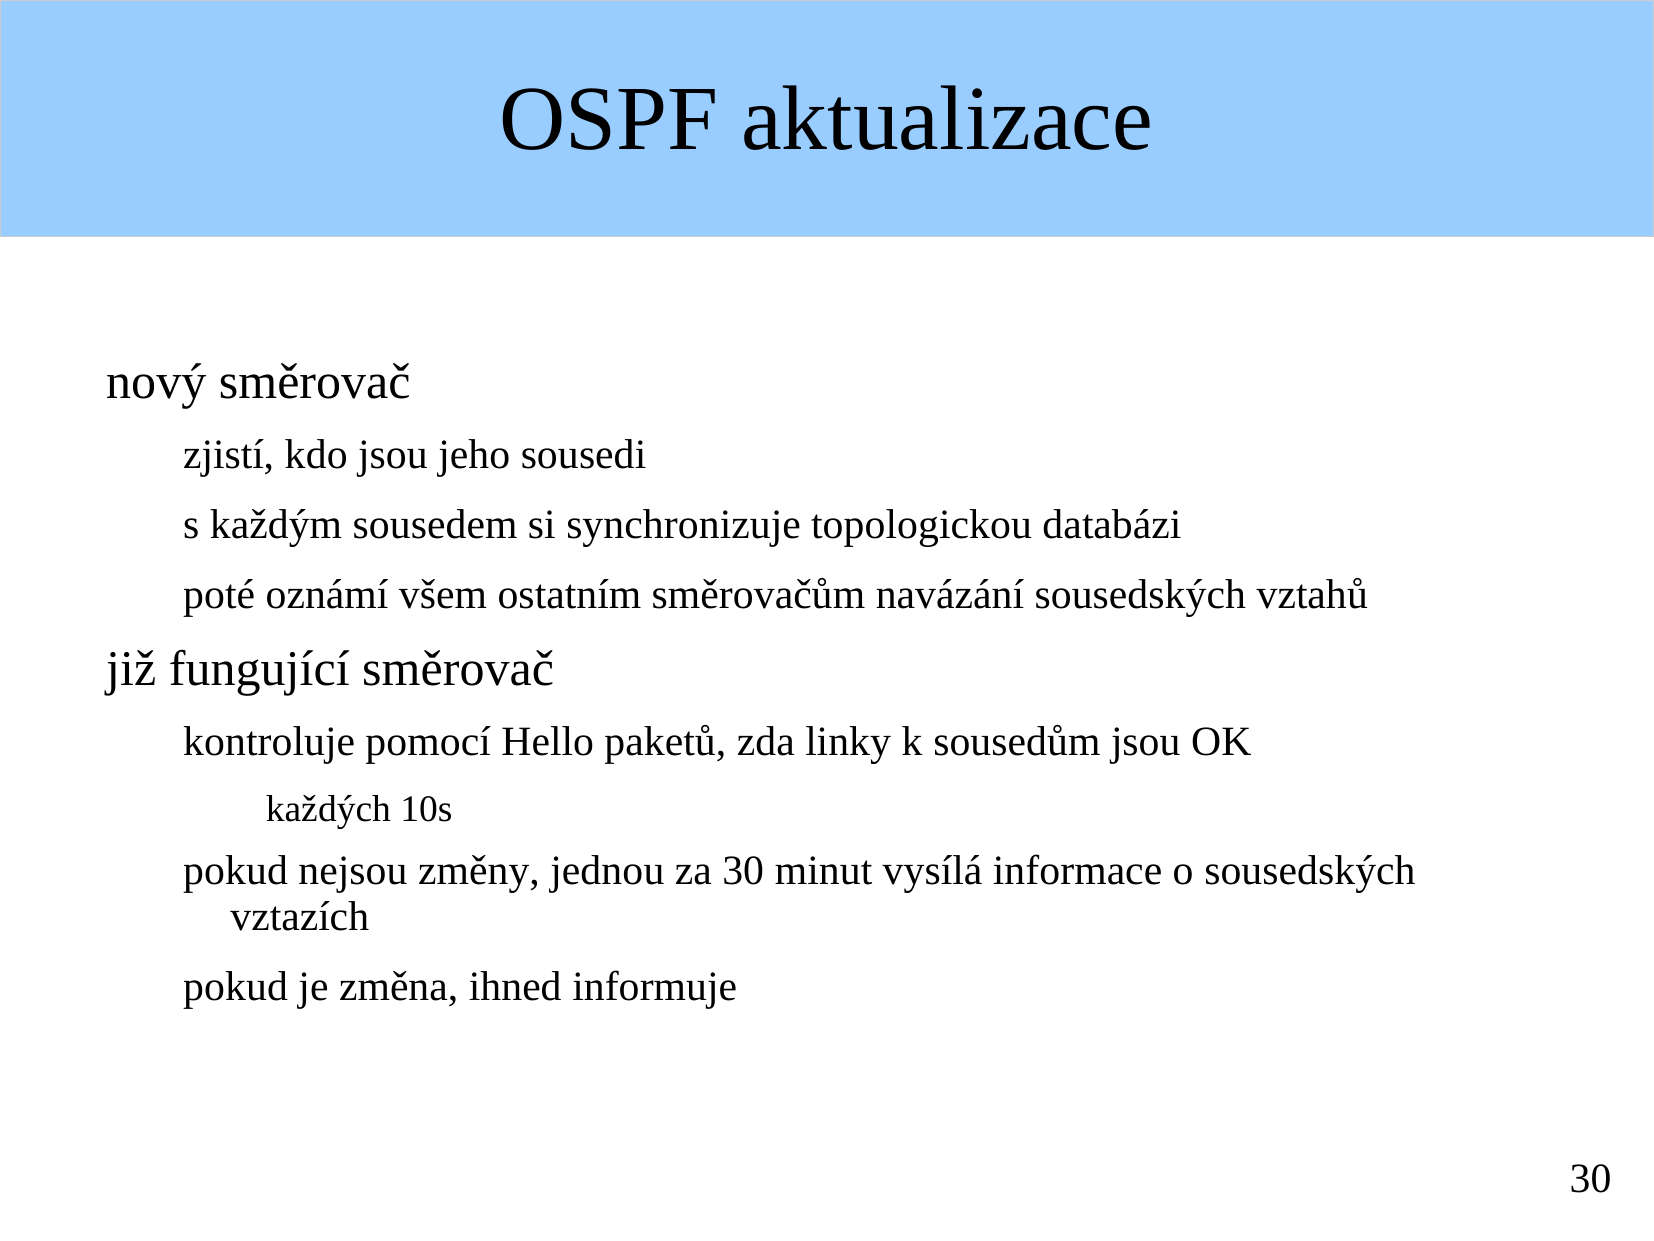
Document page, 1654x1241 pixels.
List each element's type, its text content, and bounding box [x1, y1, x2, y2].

title OSPF aktualizace [0, 0, 1654, 237]
list nový směrovač zjistí, kdo jsou jeho sousedi s každým sousedem si synchronizuje topologickou databázi poté oznámí všem ostatním směrovačům navázání sousedských vztahů již fungující směrovač kontroluje pomocí Hello paketů, zda linky k sousedům jsou OK každých 10s pokud nejsou změny, jednou za 30 minut vysílá informace o sousedských vztazích pokud je změna, ihned informuje [88, 353, 1565, 1182]
